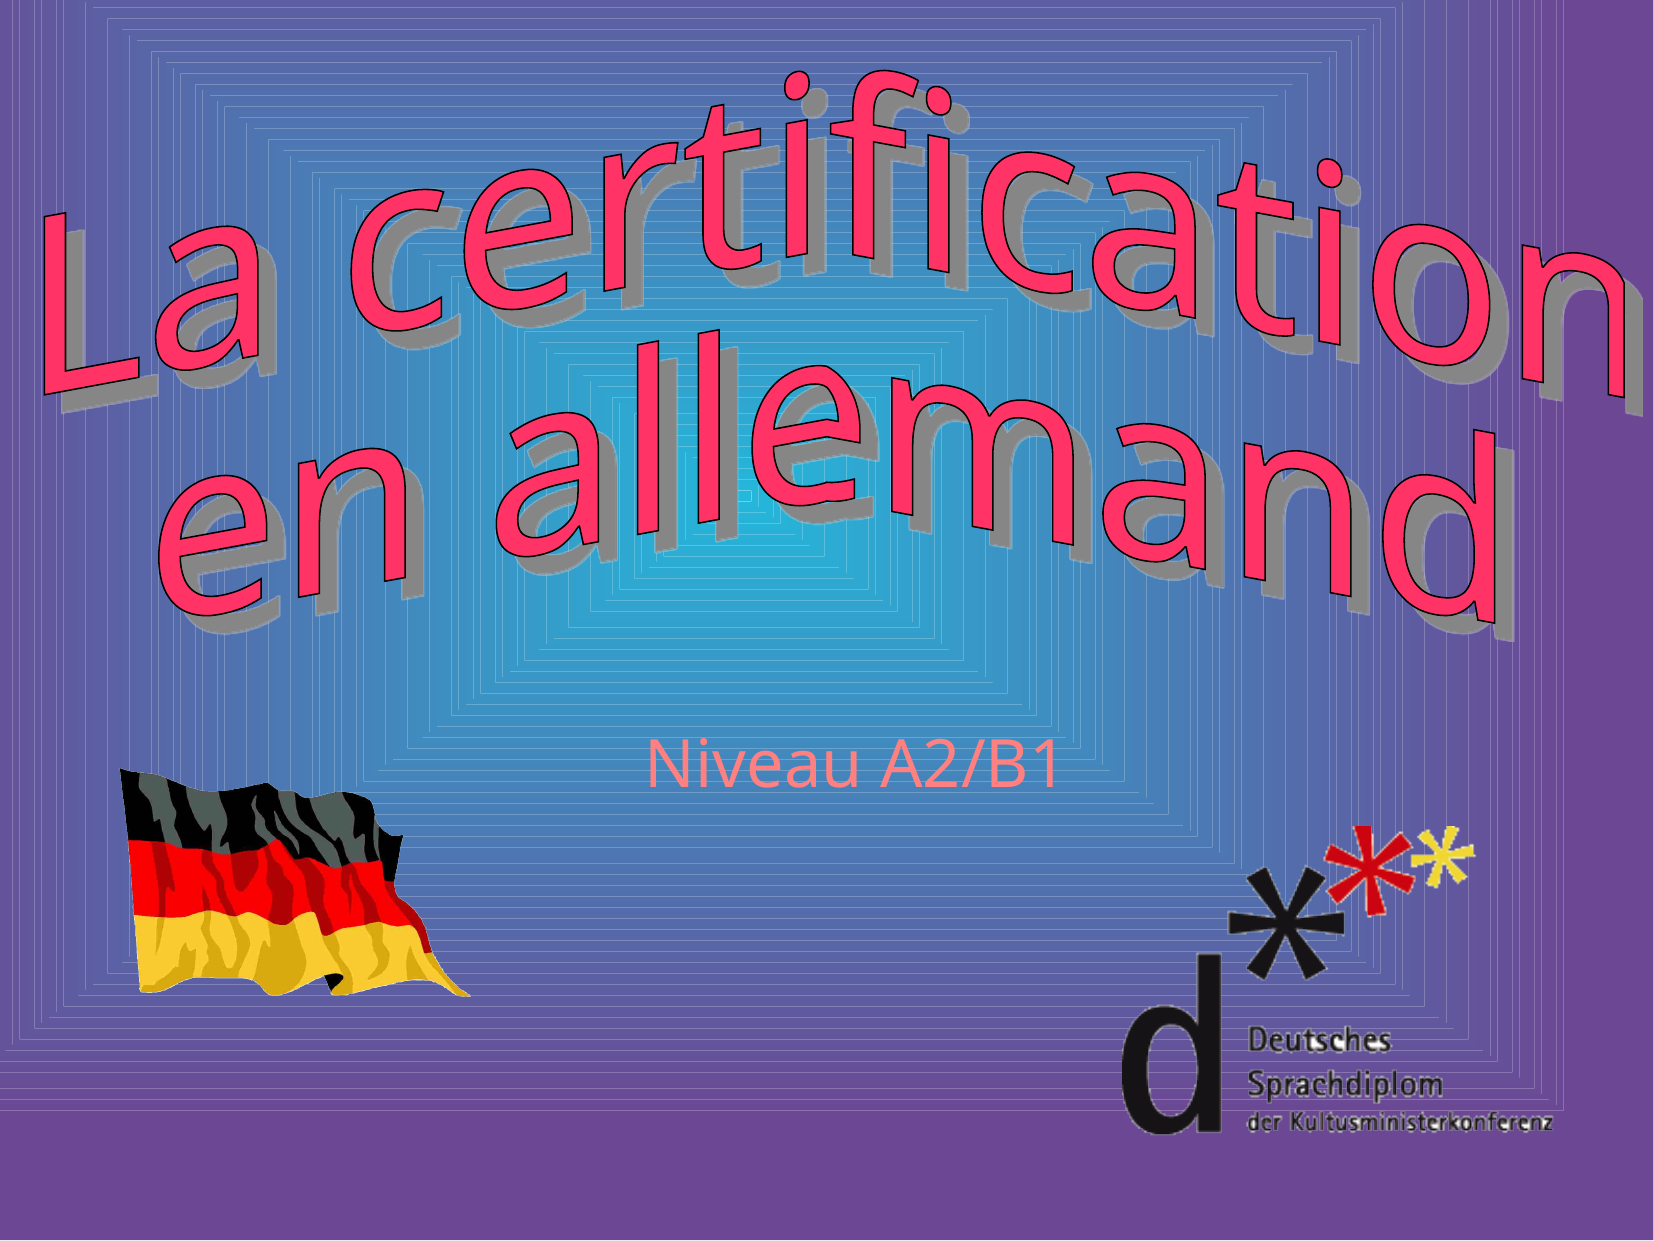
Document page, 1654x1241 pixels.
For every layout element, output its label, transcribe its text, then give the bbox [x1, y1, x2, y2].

text_box La certification en allemand [44, 212, 139, 395]
text_box La certification en allemand [298, 448, 406, 598]
text_box La certification en allemand [1217, 162, 1294, 337]
picture [118, 767, 475, 1004]
text_box La certification en allemand [464, 169, 573, 310]
text_box La certification en allemand [1244, 443, 1351, 597]
text_box La certification en allemand [891, 377, 1074, 546]
text_box La certification en allemand [926, 86, 951, 115]
text_box La certification en allemand [158, 475, 267, 616]
text_box Niveau A2/B1 [442, 708, 1270, 802]
text_box La certification en allemand [1092, 172, 1196, 319]
text_box La certification en allemand [496, 412, 599, 557]
text_box La certification en allemand [981, 152, 1075, 294]
text_box La certification en allemand [830, 70, 919, 259]
text_box La certification en allemand [784, 71, 810, 100]
text_box La certification en allemand [1522, 245, 1625, 398]
text_box La certification en allemand [1317, 158, 1342, 188]
text_box La certification en allemand [1102, 423, 1206, 570]
text_box La certification en allemand [685, 104, 762, 270]
text_box La certification en allemand [351, 189, 444, 331]
picture [1122, 826, 1570, 1154]
text_box La certification en allemand [637, 340, 659, 535]
text_box La certification en allemand [1372, 224, 1490, 366]
text_box La certification en allemand [1319, 207, 1340, 345]
text_box La certification en allemand [604, 142, 678, 292]
text_box La certification en allemand [155, 226, 258, 371]
text_box La certification en allemand [752, 365, 860, 506]
text_box La certification en allemand [786, 119, 808, 258]
text_box La certification en allemand [1382, 429, 1495, 624]
text_box La certification en allemand [928, 134, 949, 273]
text_box La certification en allemand [698, 329, 720, 524]
